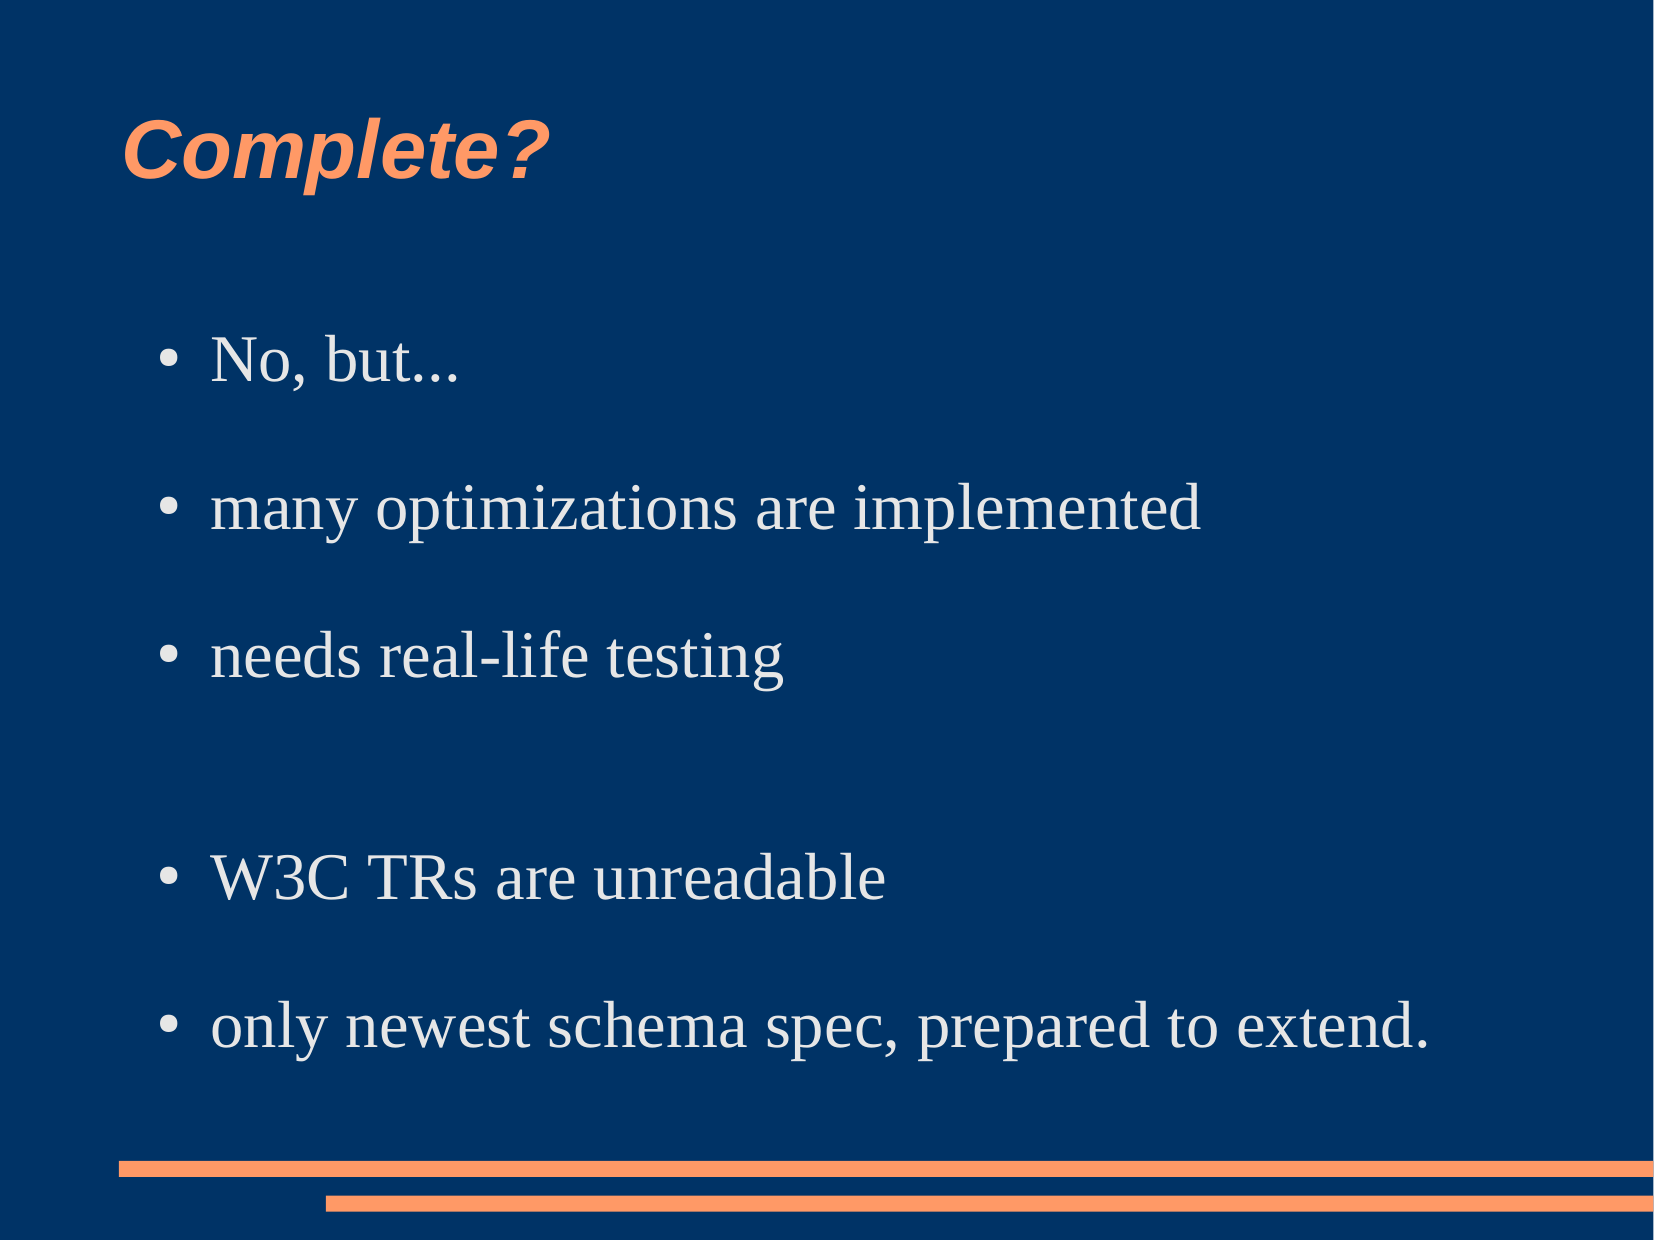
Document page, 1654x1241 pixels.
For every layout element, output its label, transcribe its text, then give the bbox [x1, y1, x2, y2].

list No, but... many optimizations are implemented needs real-life testing W3C TRs are unreadable only newest schema spec, prepared to extend. [121, 322, 1561, 1133]
title Complete? [121, 46, 1534, 254]
